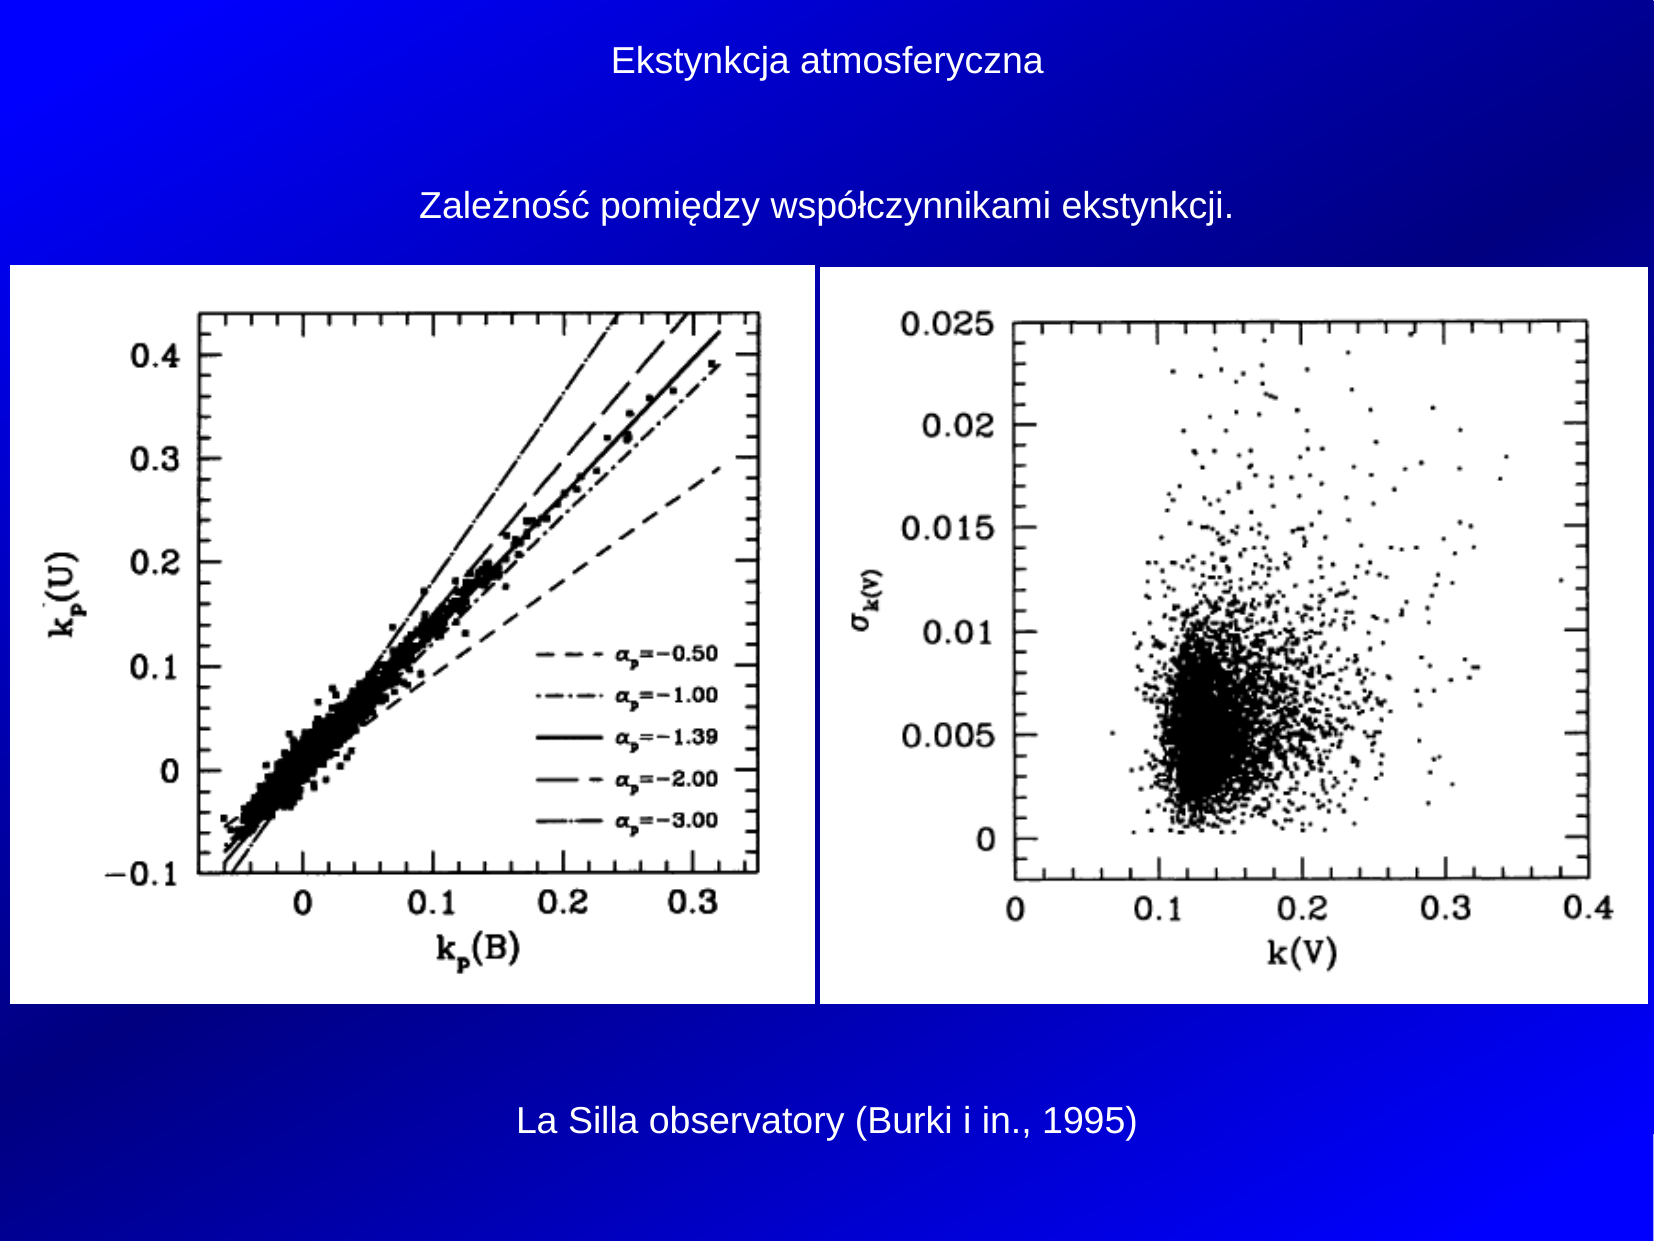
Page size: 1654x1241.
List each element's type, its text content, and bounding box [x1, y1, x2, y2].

text_box Zależność pomiędzy współczynnikami ekstynkcji. [404, 177, 1250, 234]
text_box La Silla observatory (Burki i in., 1995) [501, 1092, 1153, 1150]
picture [10, 265, 815, 1004]
picture [820, 267, 1648, 1004]
text_box Ekstynkcja atmosferyczna [596, 31, 1059, 89]
